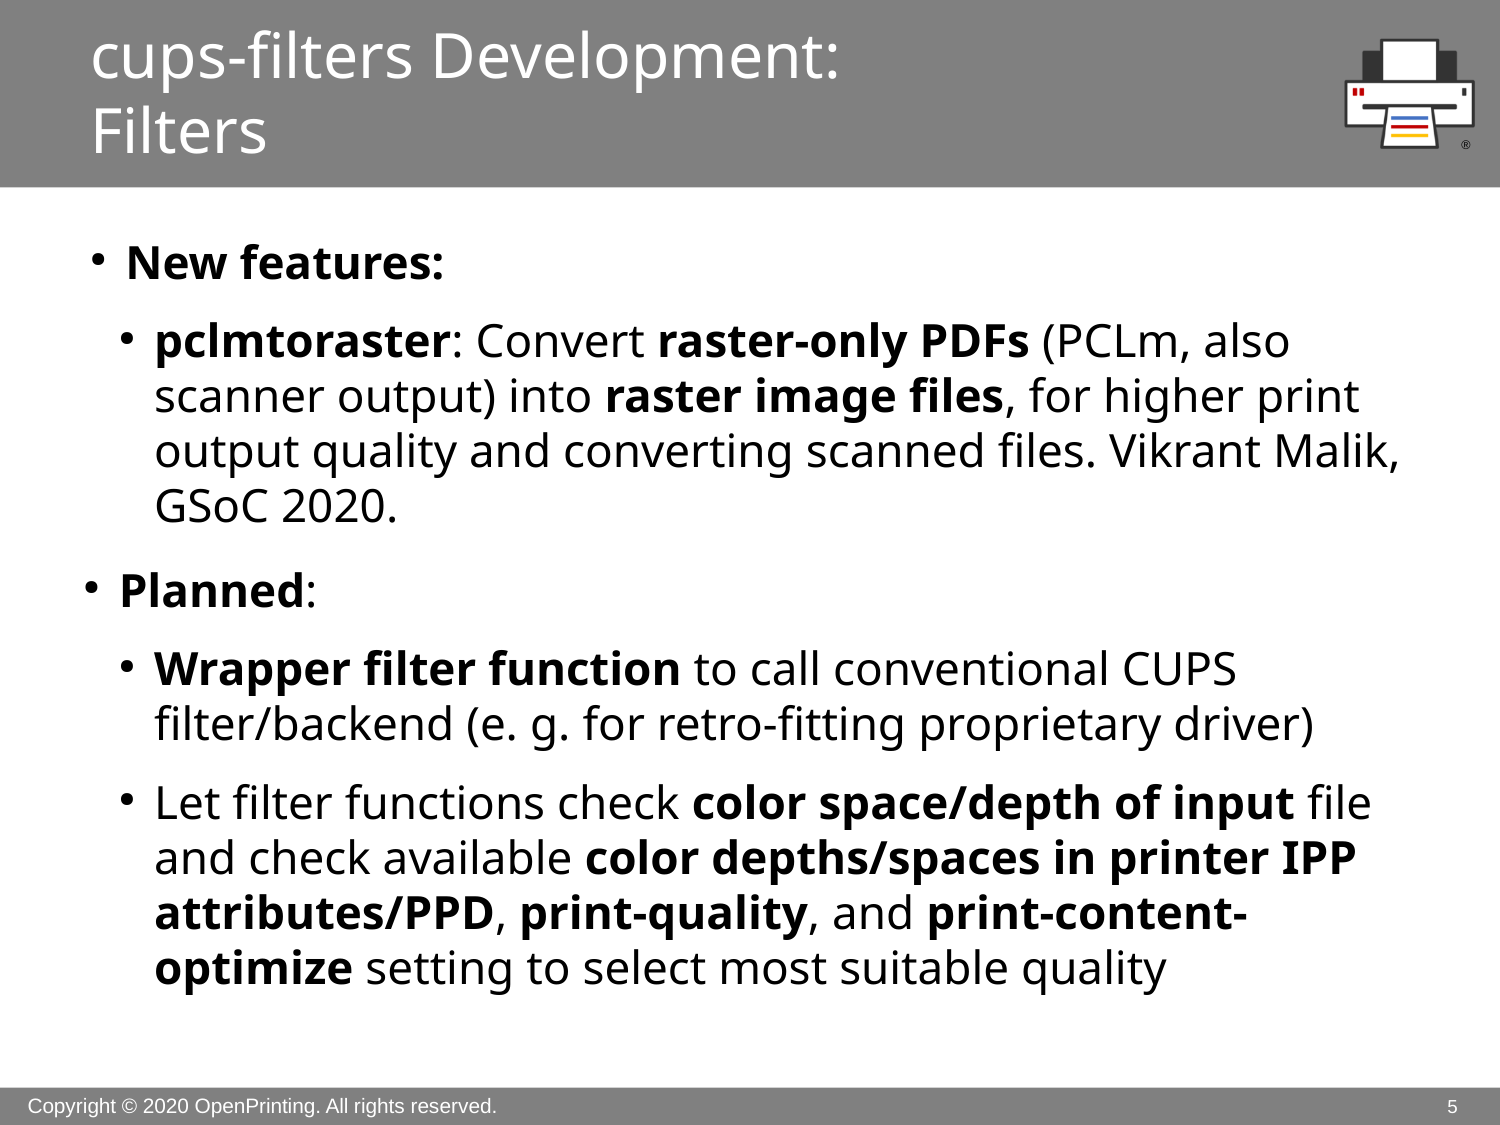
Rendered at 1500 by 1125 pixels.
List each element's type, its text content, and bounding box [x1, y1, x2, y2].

list New features: pclmtoraster: Convert raster-only PDFs (PCLm, also scanner output) into raster image files, for higher print output quality and converting scanned files. Vikrant Malik, GSoC 2020. Planned: Wrapper filter function to call conventional CUPS filter/backend (e. g. for retro-fitting proprietary driver) Let filter functions check color space/depth of input file and check available color depths/spaces in printer IPP attributes/PPD, print-quality, and print-content-optimize setting to select most suitable quality [75, 224, 1425, 1067]
title cups-filters Development: Filters [75, 7, 1317, 175]
picture [1339, 33, 1480, 154]
slide_number <number> [1405, 1087, 1500, 1125]
